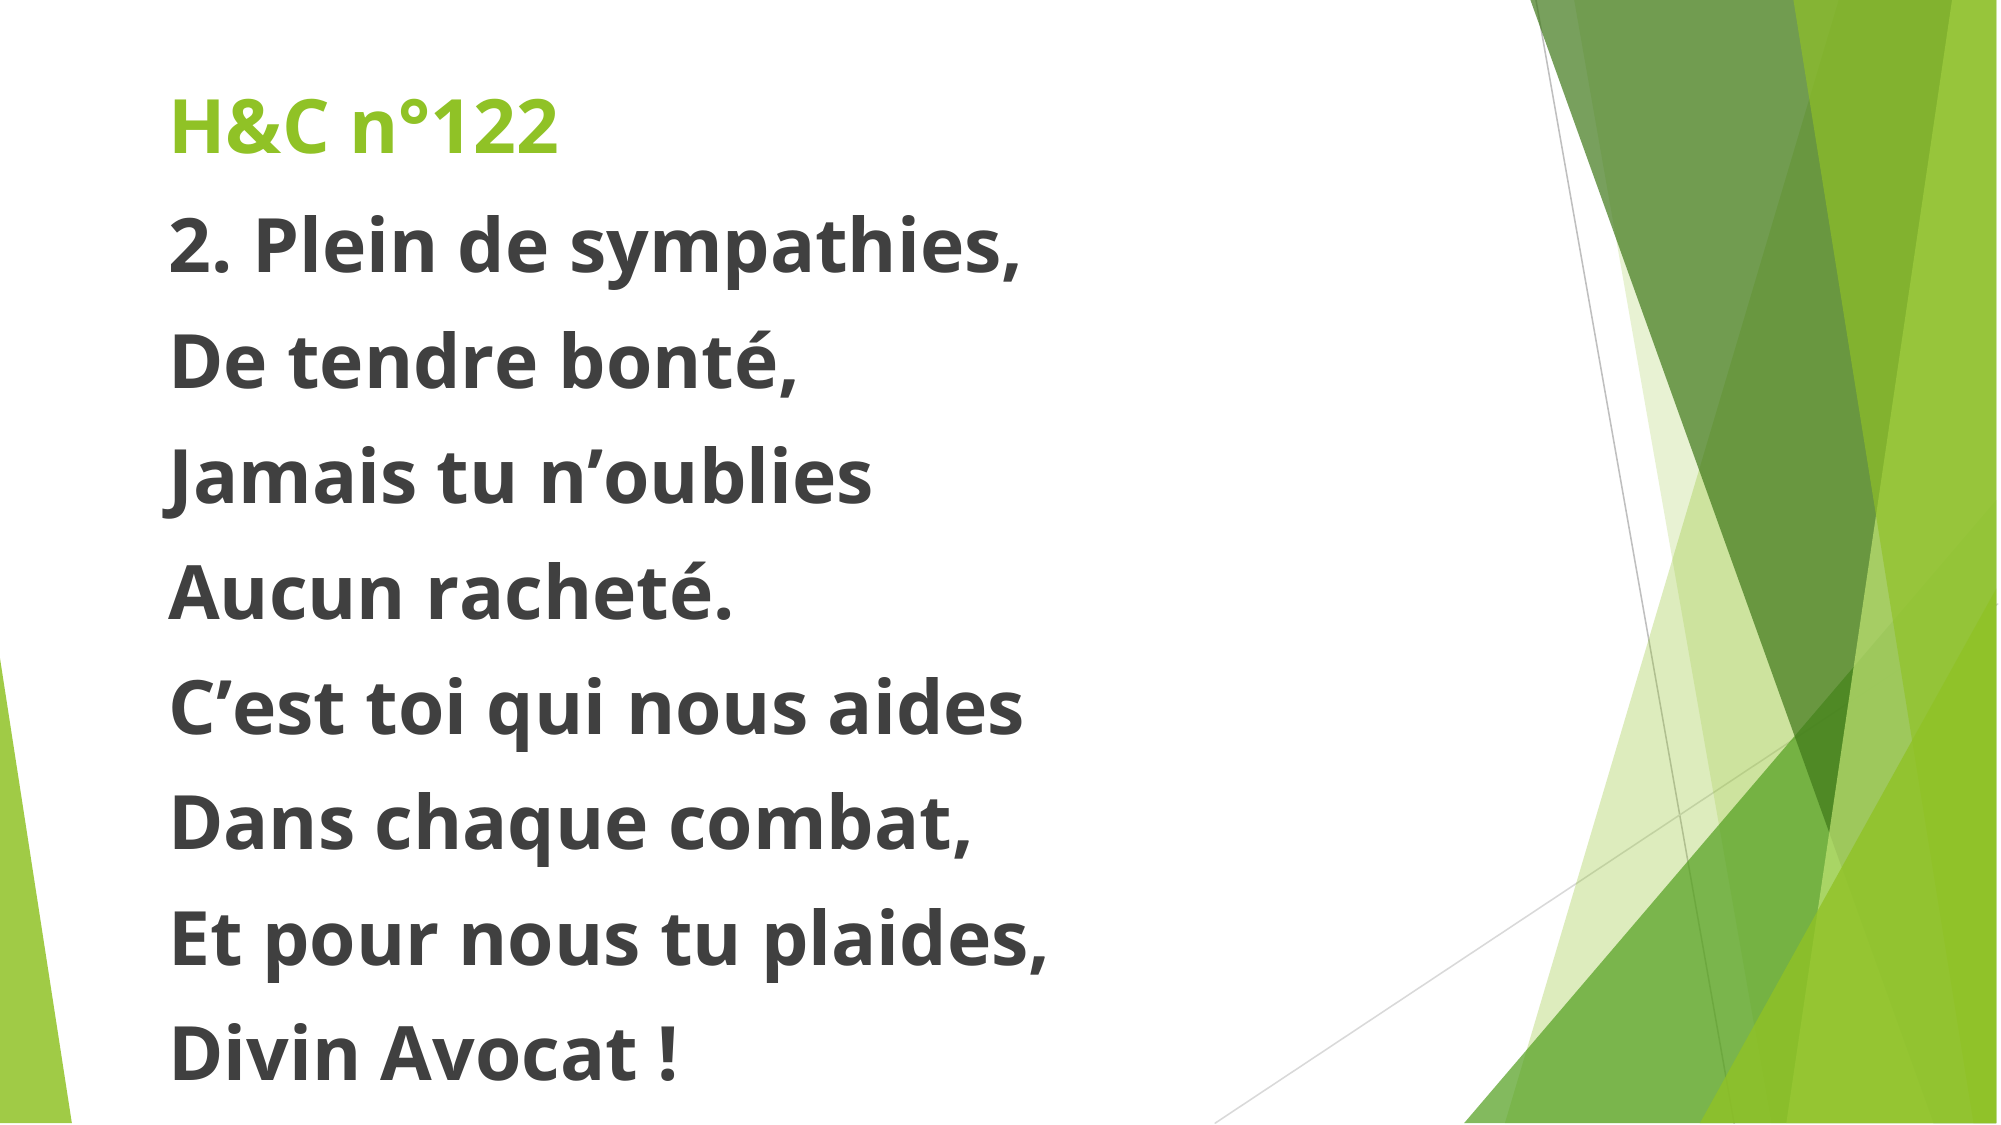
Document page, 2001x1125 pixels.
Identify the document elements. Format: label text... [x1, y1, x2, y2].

text_box 2. Plein de sympathies, De tendre bonté, Jamais tu n’oublies Aucun racheté. C’est toi qui nous aides Dans chaque combat, Et pour nous tu plaides, Divin Avocat ! [153, 177, 2001, 1037]
text_box H&C n°122 [153, 70, 1522, 177]
